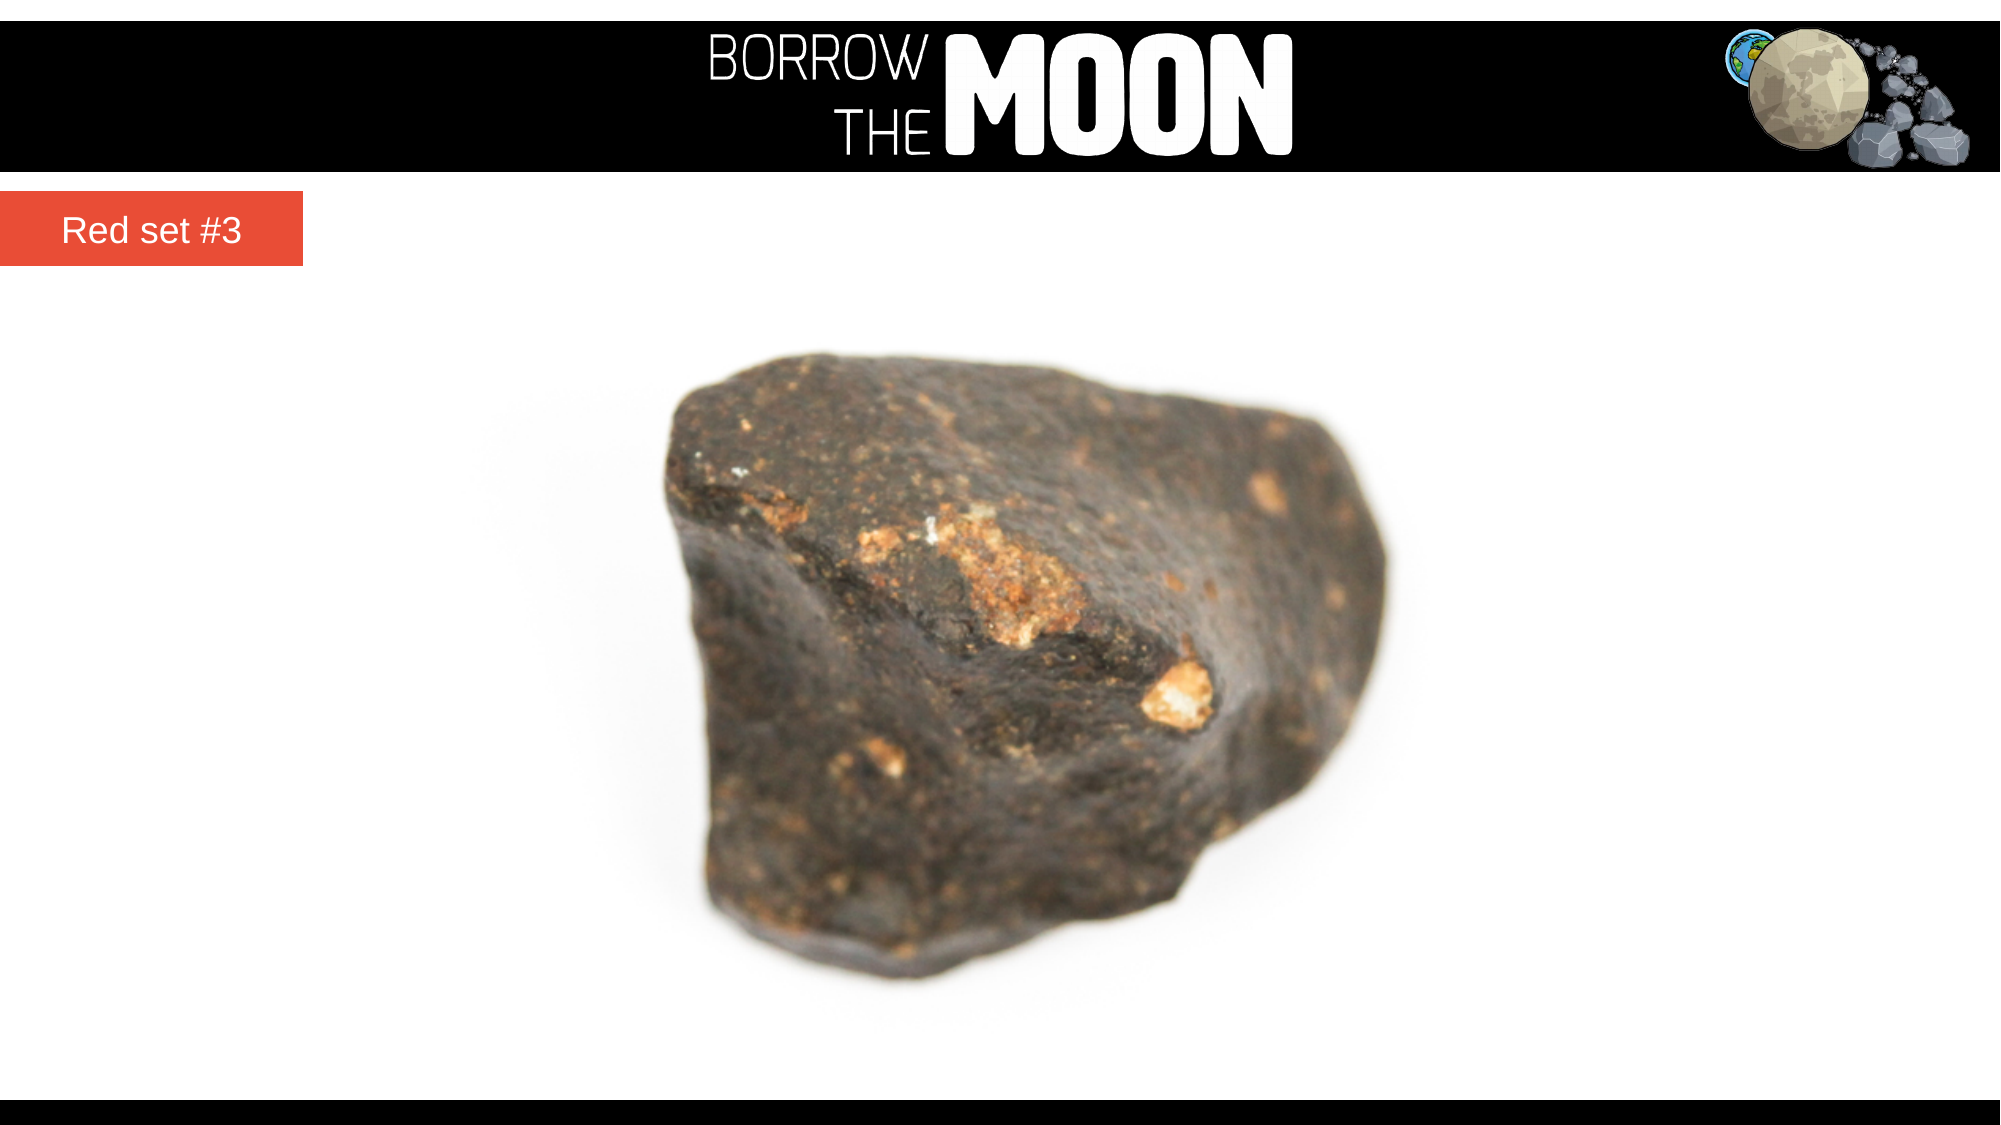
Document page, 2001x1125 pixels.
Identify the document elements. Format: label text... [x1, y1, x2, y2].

text_box Red set #3 [0, 191, 303, 266]
picture [331, 187, 1669, 1079]
